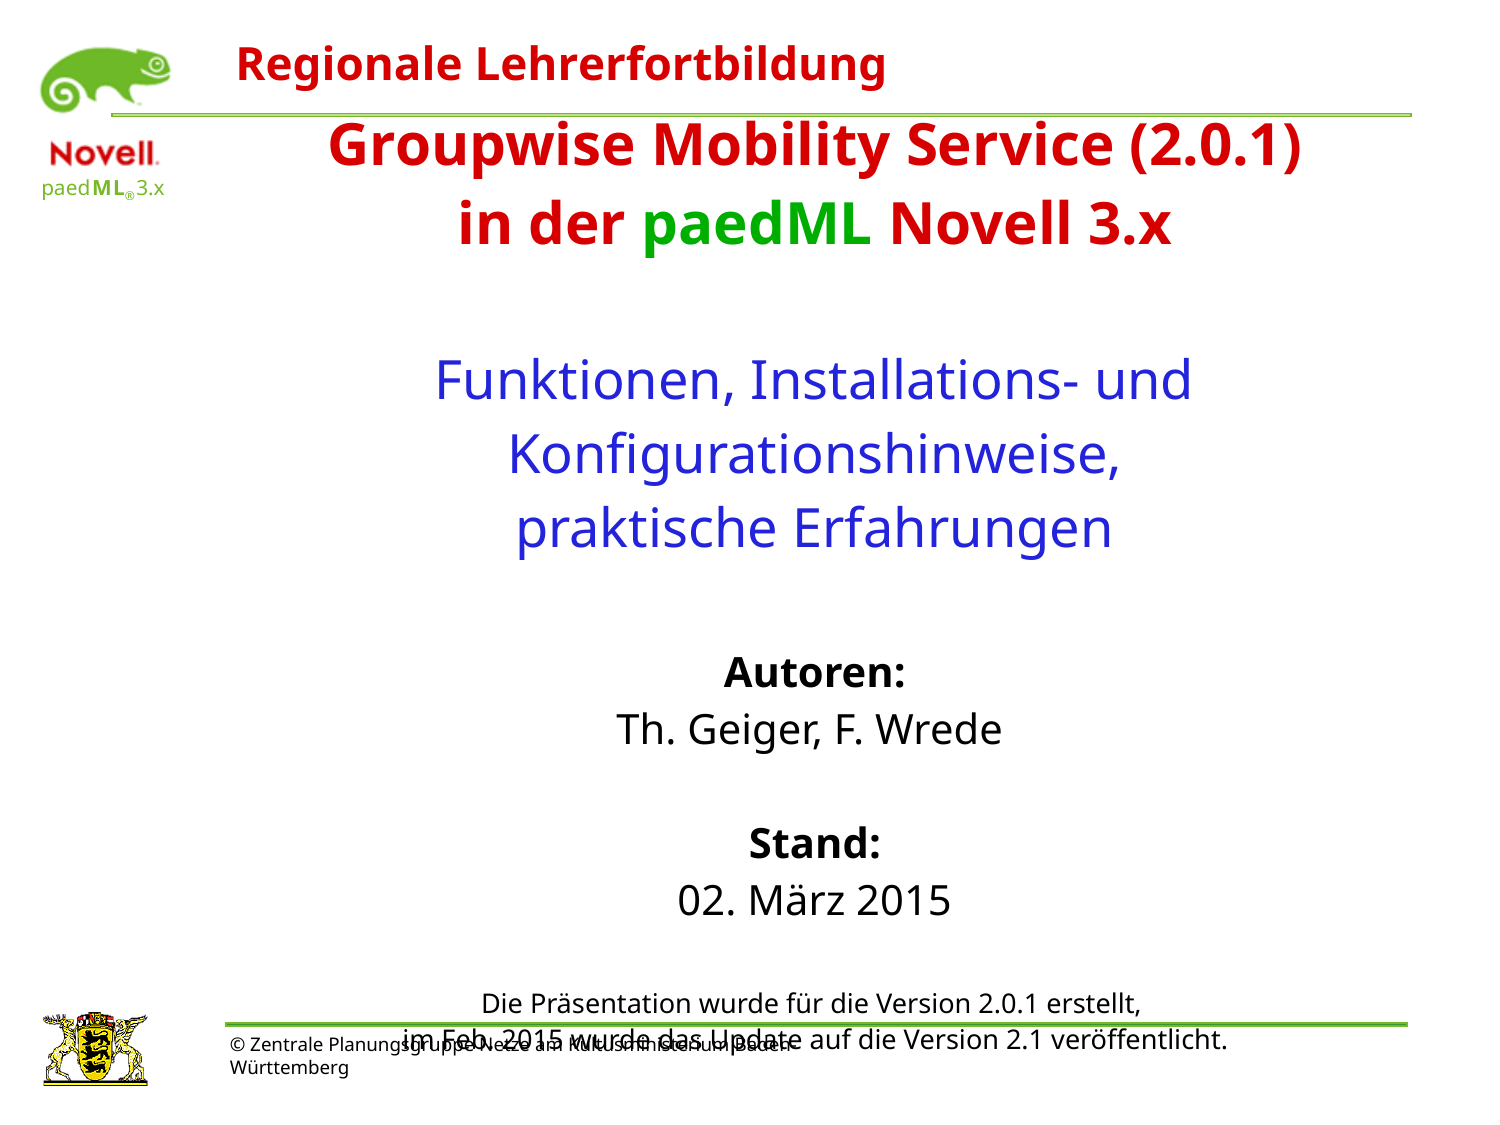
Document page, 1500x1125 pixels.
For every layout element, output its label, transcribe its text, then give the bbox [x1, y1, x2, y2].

picture [26, 30, 184, 188]
title Groupwise Mobility Service (2.0.1) in der paedML Novell 3.x Funktionen, Installations- und Konfigurationshinweise, praktische Erfahrungen Autoren: Th. Geiger, F. Wrede Stand: 02. März 2015 Die Präsentation wurde für die Version 2.0.1 erstellt, im Feb. 2015 wurde das Update auf die Version 2.1 veröffentlicht. [224, 76, 1406, 1068]
picture [41, 1011, 148, 1088]
